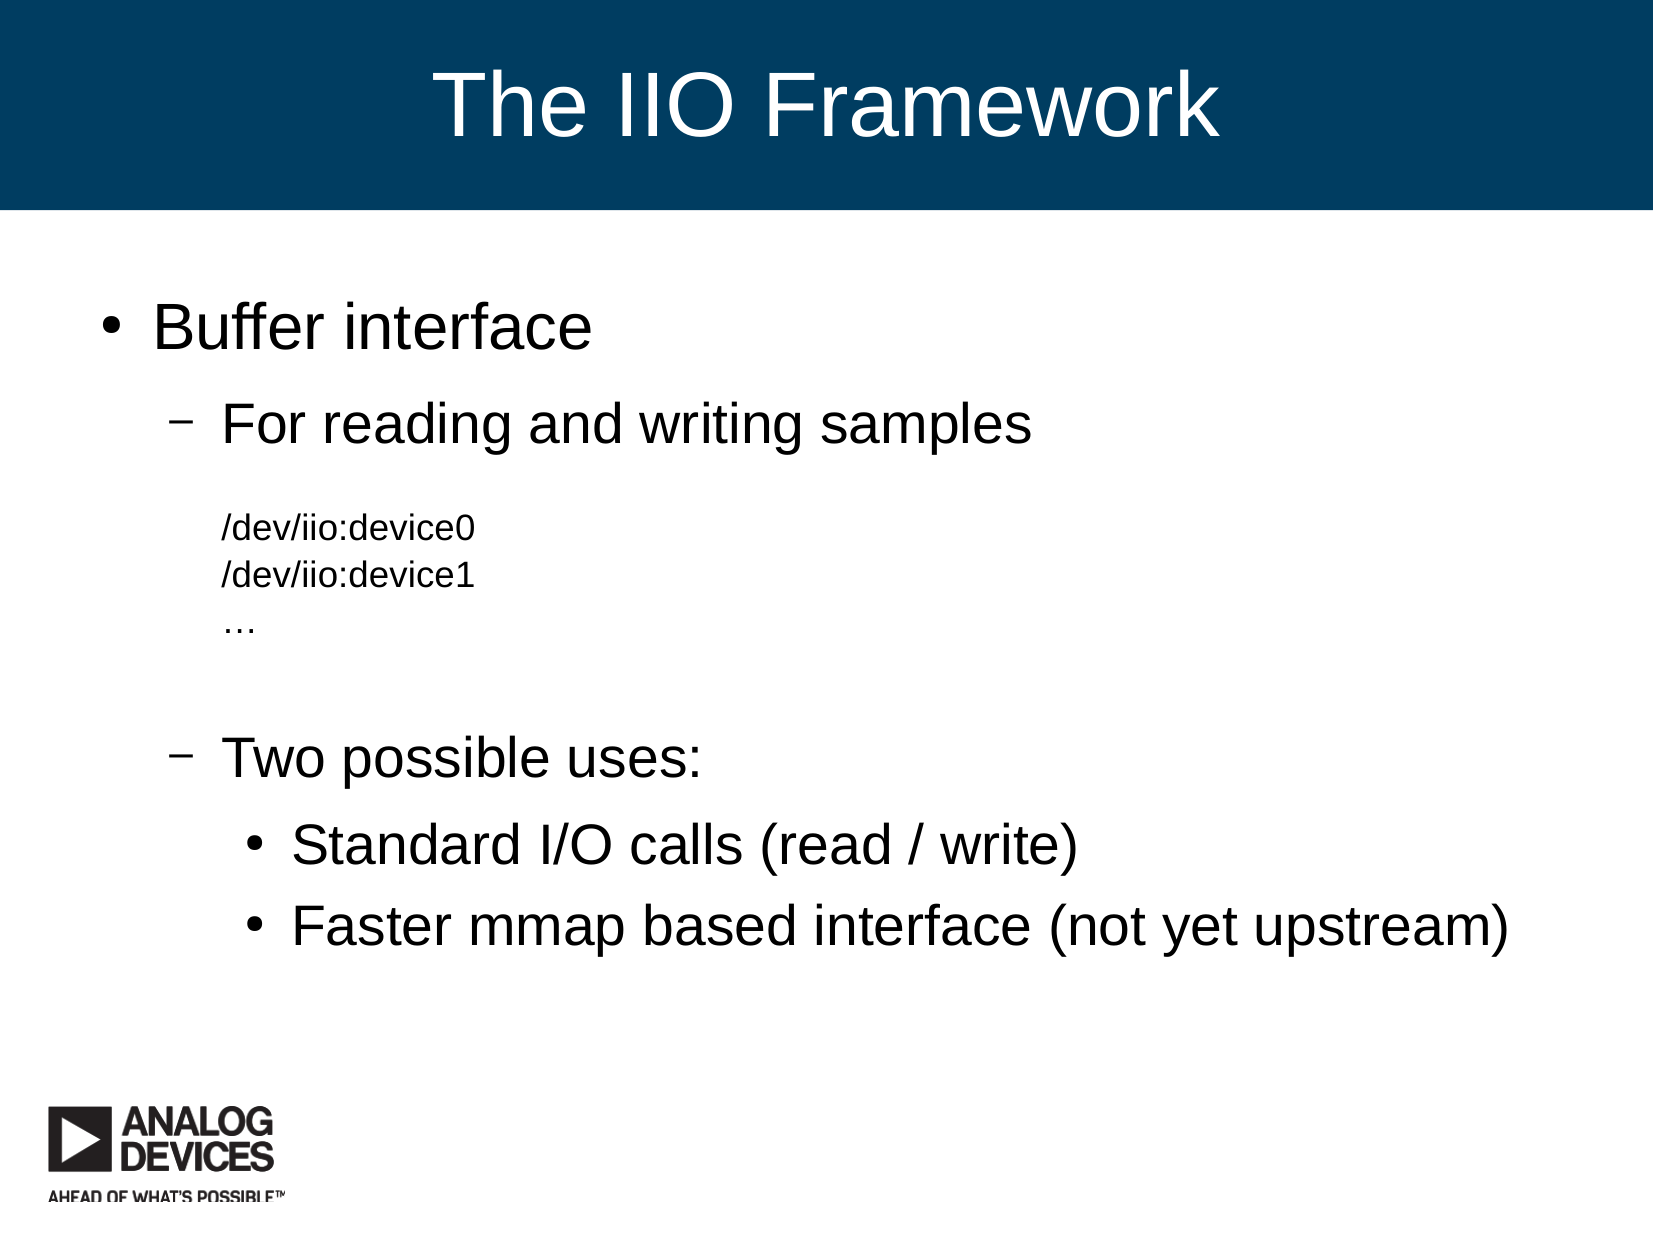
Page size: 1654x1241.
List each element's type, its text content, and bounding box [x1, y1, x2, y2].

title The IIO Framework [0, 0, 1653, 211]
list Buffer interface For reading and writing samples /dev/iio:device0 /dev/iio:device1 … Two possible uses: Standard I/O calls (read / write) Faster mmap based interface (not yet upstream) [82, 290, 1538, 1010]
